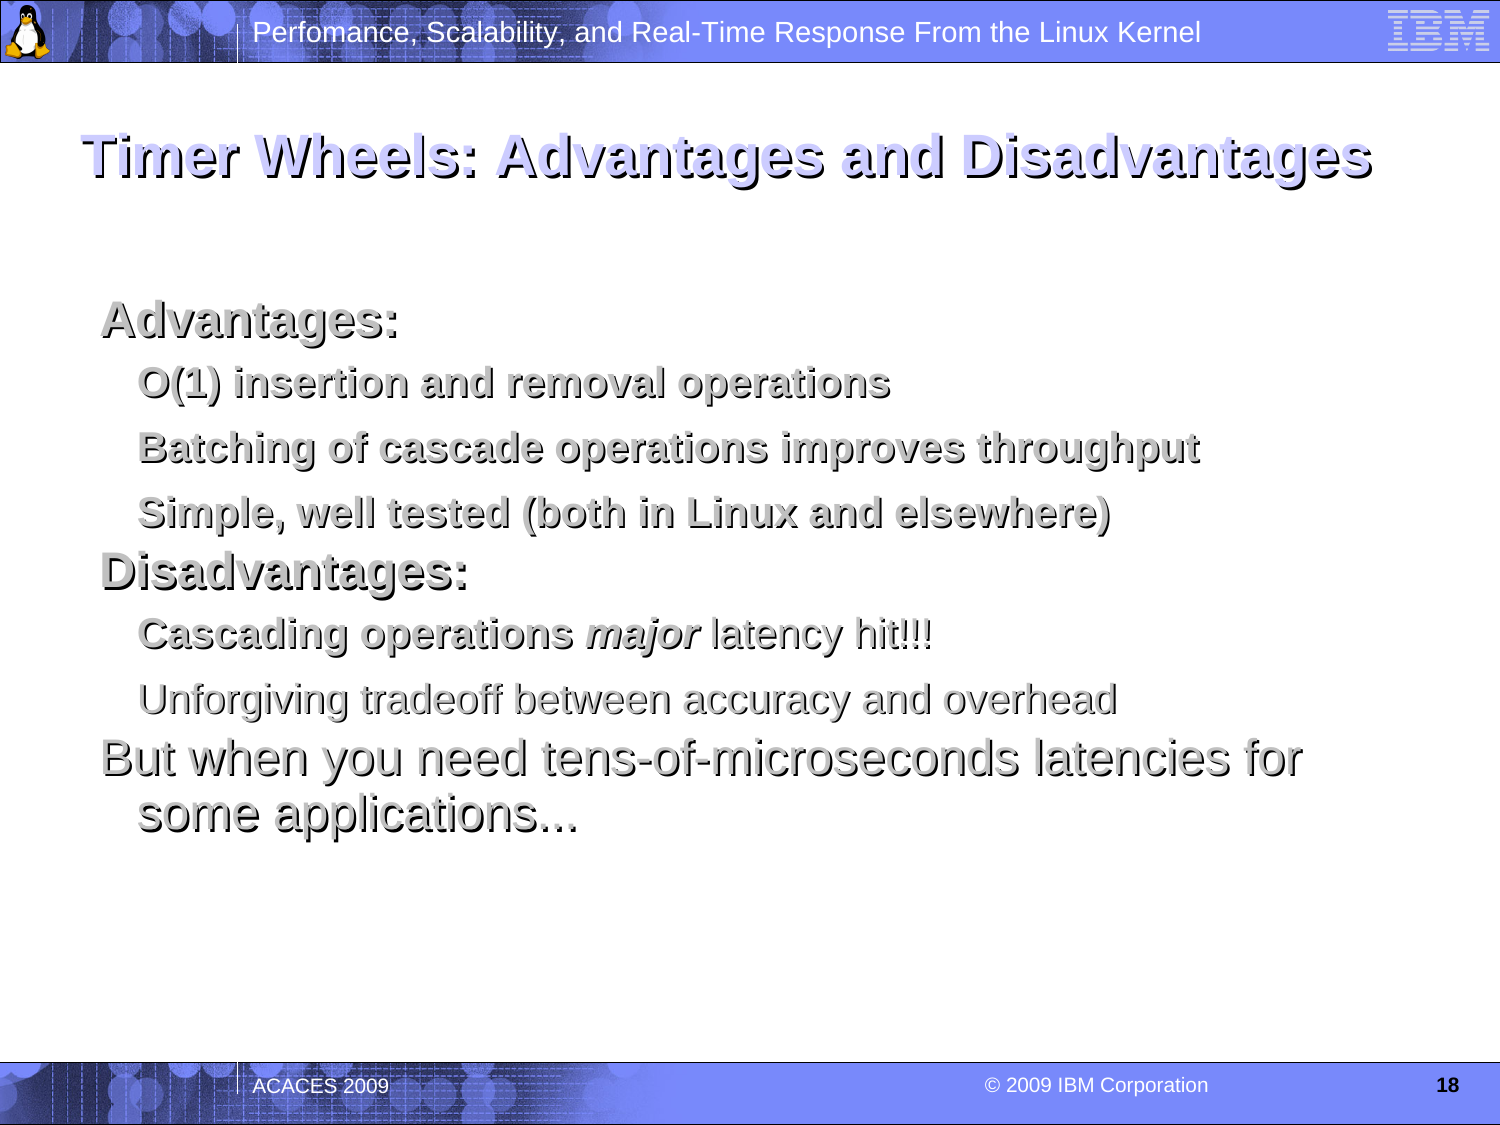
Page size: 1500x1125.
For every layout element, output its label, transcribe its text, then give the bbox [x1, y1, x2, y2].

picture [0, 1063, 1500, 1124]
list Advantages: O(1) insertion and removal operations Batching of cascade operations improves throughput Simple, well tested (both in Linux and elsewhere) Disadvantages: Cascading operations major latency hit!!! Unforgiving tradeoff between accuracy and overhead But when you need tens-of-microseconds latencies for some applications... [99, 291, 1389, 1022]
title Timer Wheels: Advantages and Disadvantages [79, 116, 1433, 199]
picture [1, 1, 1500, 62]
